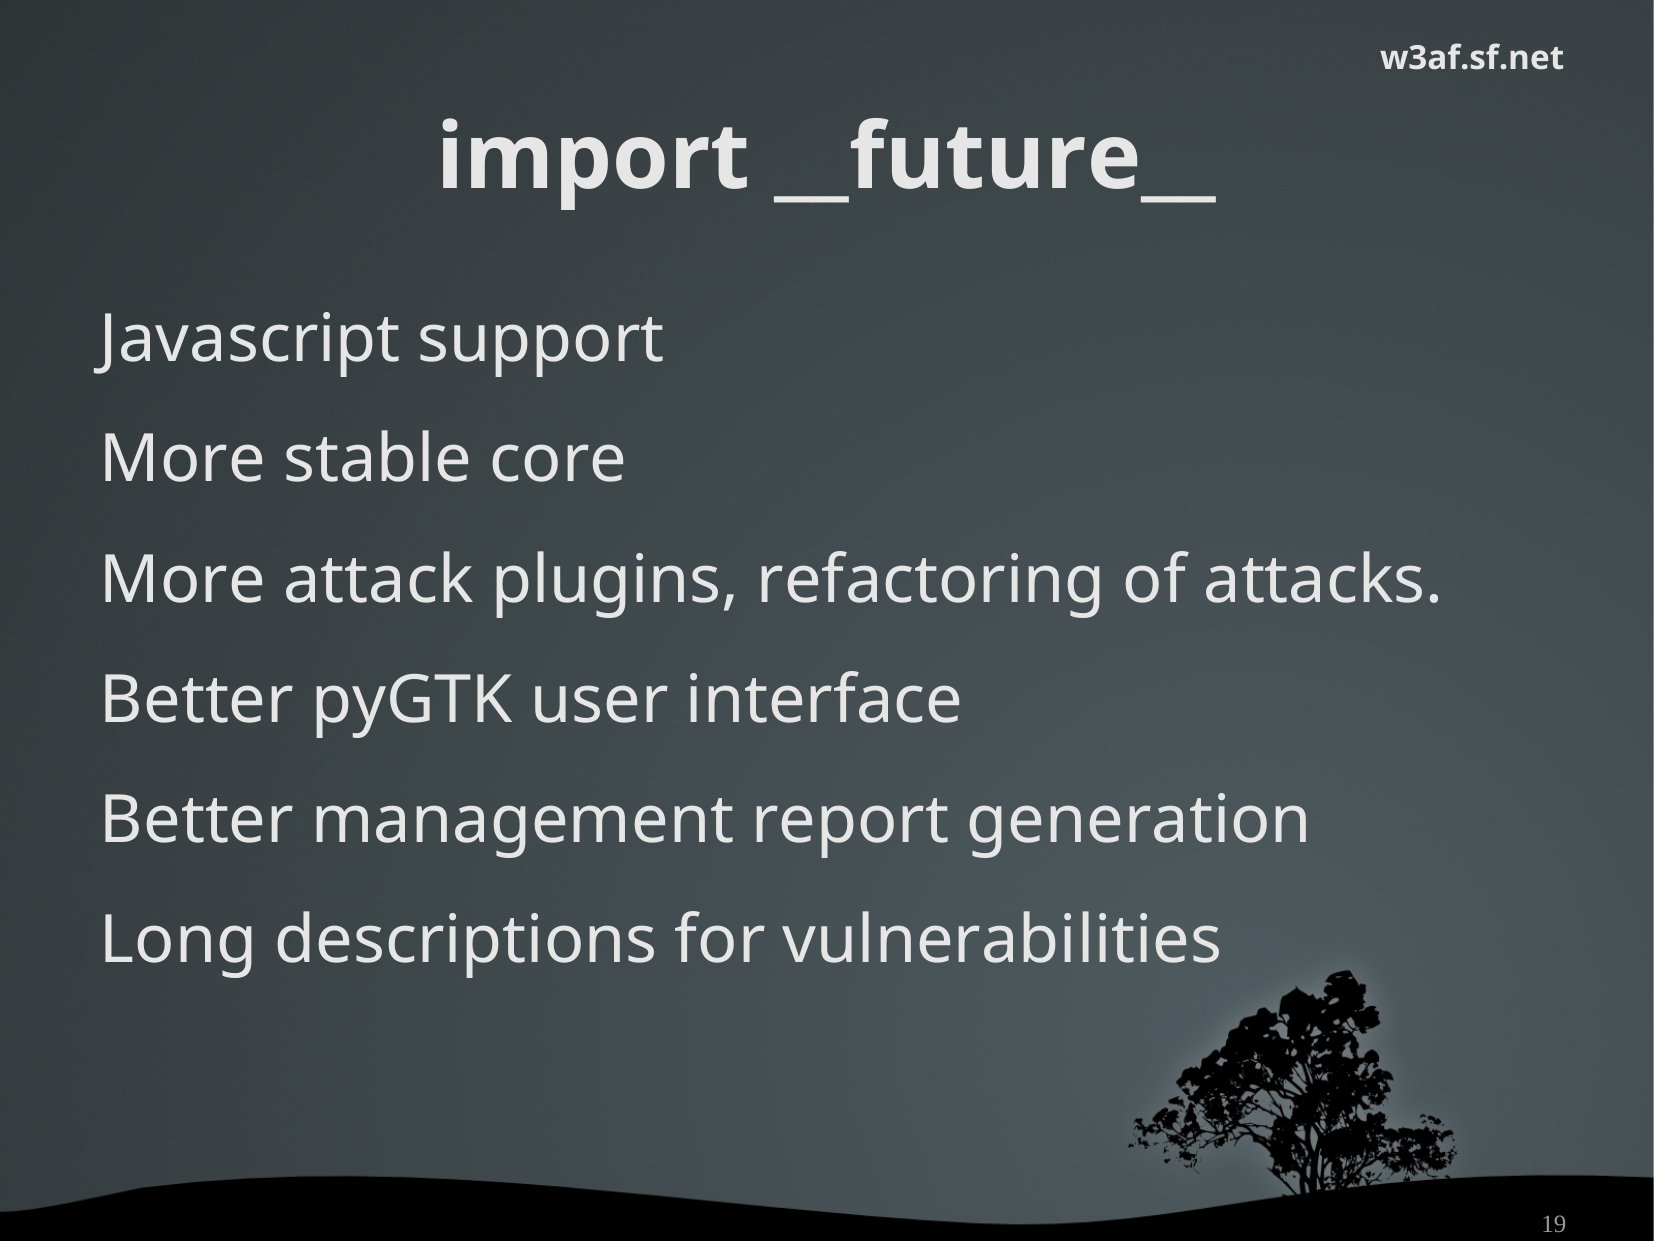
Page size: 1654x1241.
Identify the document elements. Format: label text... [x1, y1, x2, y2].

picture [0, 0, 1654, 1241]
list Javascript support More stable core More attack plugins, refactoring of attacks. Better pyGTK user interface Better management report generation Long descriptions for vulnerabilities [82, 290, 1571, 1109]
title import __future__ [82, 49, 1571, 257]
title w3af.sf.net [1290, 0, 1654, 113]
